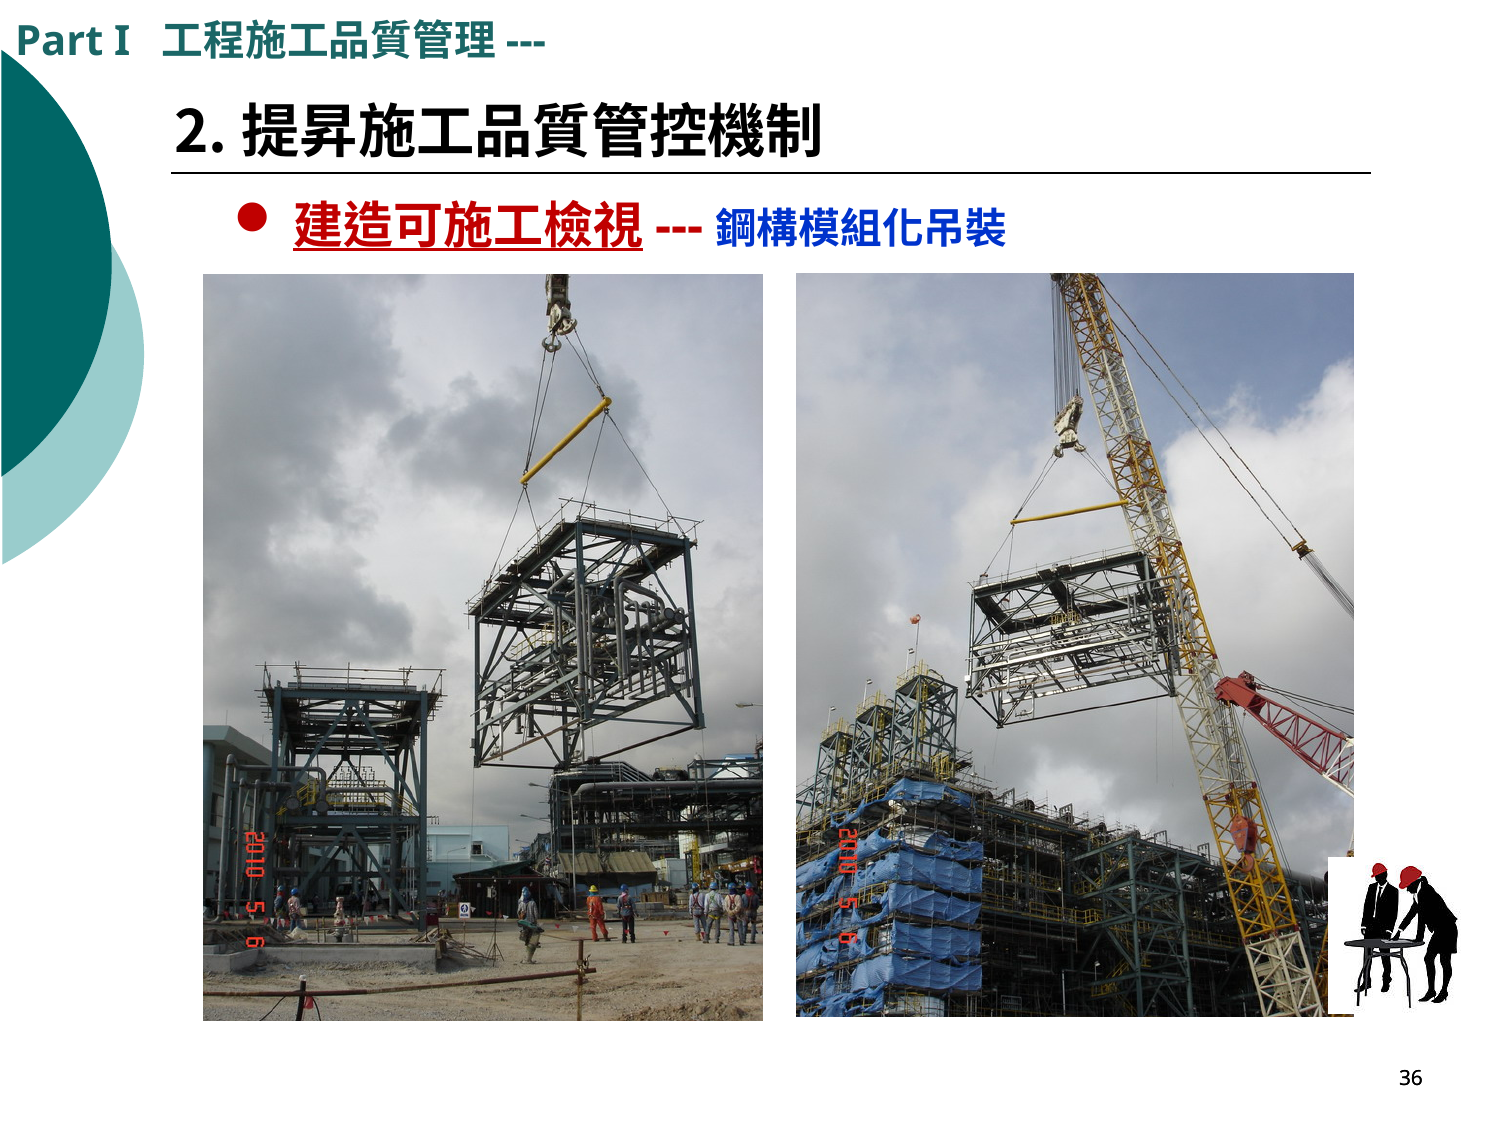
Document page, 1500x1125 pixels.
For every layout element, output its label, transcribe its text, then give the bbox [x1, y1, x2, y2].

picture [796, 273, 1470, 1017]
text_box Part I 工程施工品質管理--- [0, 0, 597, 79]
title 2.提昇施工品質管控機制 [159, 78, 1376, 181]
text_box 建造可施工檢視---鋼構模組化吊裝 [218, 172, 1069, 275]
picture [203, 274, 763, 1021]
